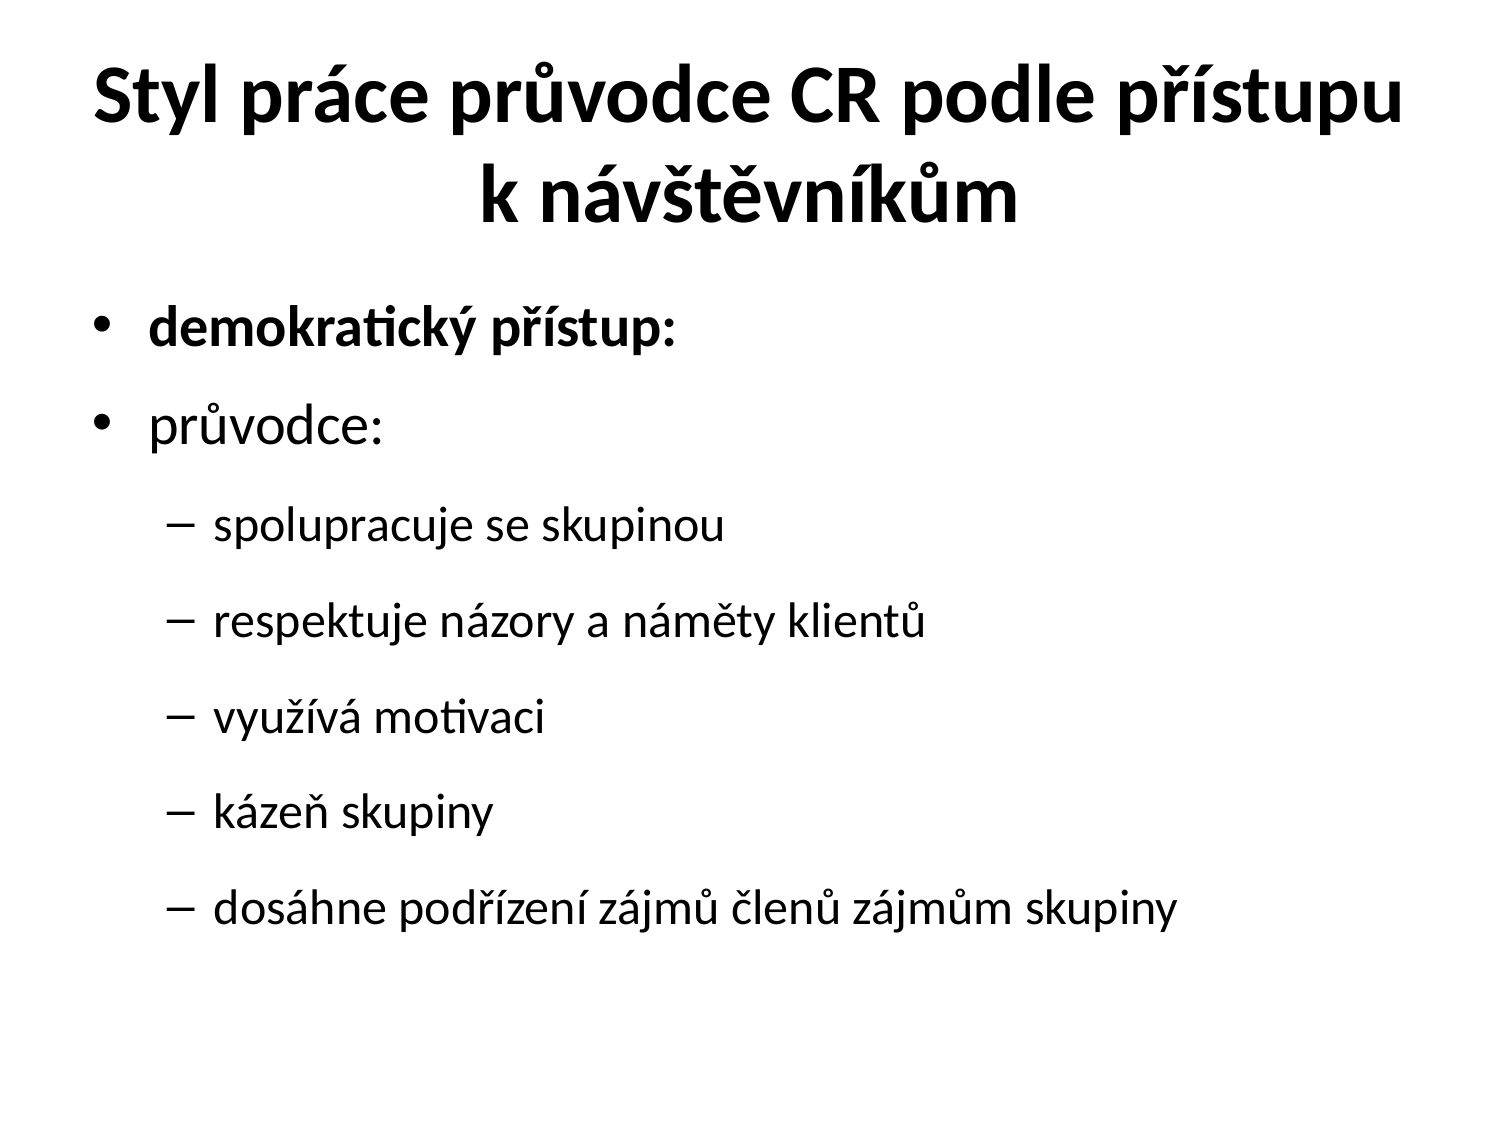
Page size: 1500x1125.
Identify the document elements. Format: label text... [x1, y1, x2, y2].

title Styl práce průvodce CR podle přístupu k návštěvníkům [75, 31, 1426, 247]
list demokratický přístup: průvodce: spolupracuje se skupinou respektuje názory a náměty klientů využívá motivaci kázeň skupiny dosáhne podřízení zájmů členů zájmům skupiny [76, 267, 1427, 1039]
